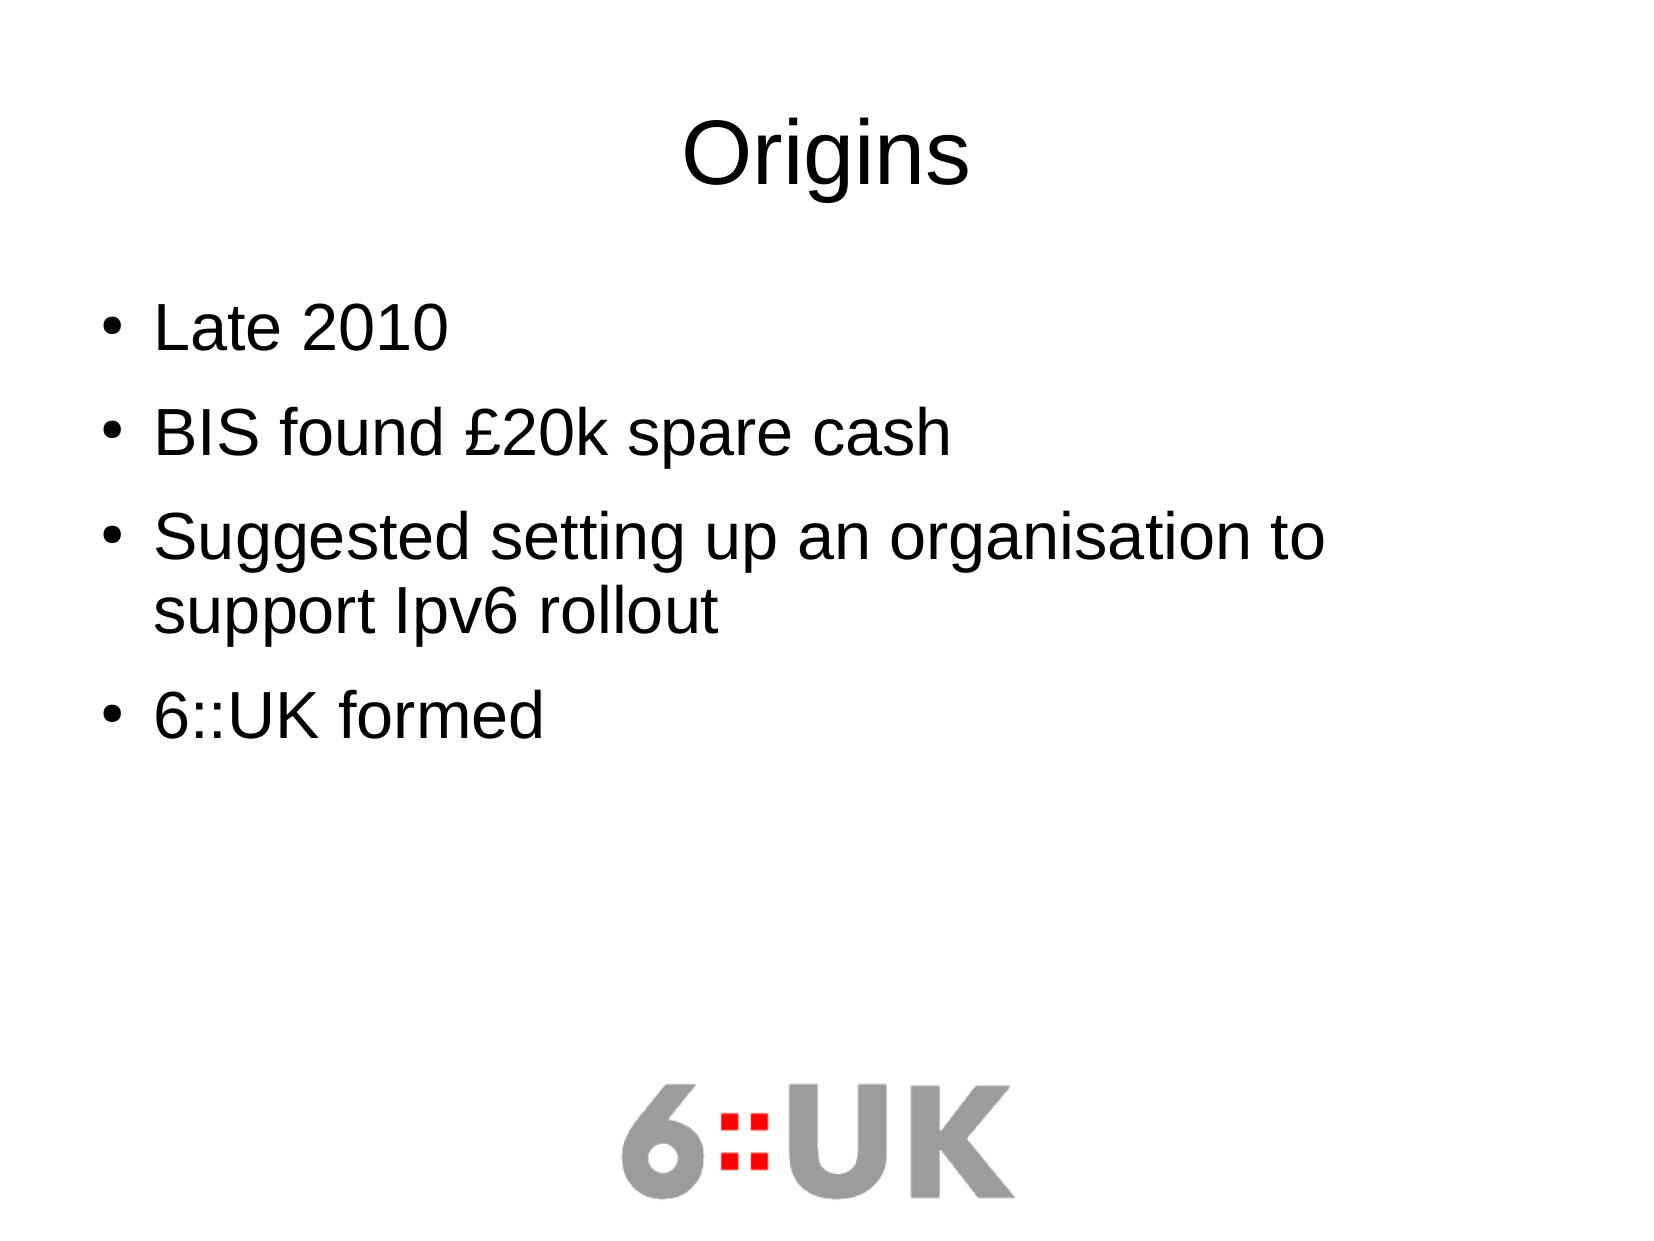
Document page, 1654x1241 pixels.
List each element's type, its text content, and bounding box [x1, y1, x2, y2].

list Late 2010 BIS found £20k spare cash Suggested setting up an organisation to support Ipv6 rollout 6::UK formed [82, 290, 1538, 1010]
picture [610, 1010, 1028, 1241]
title Origins [82, 49, 1571, 257]
